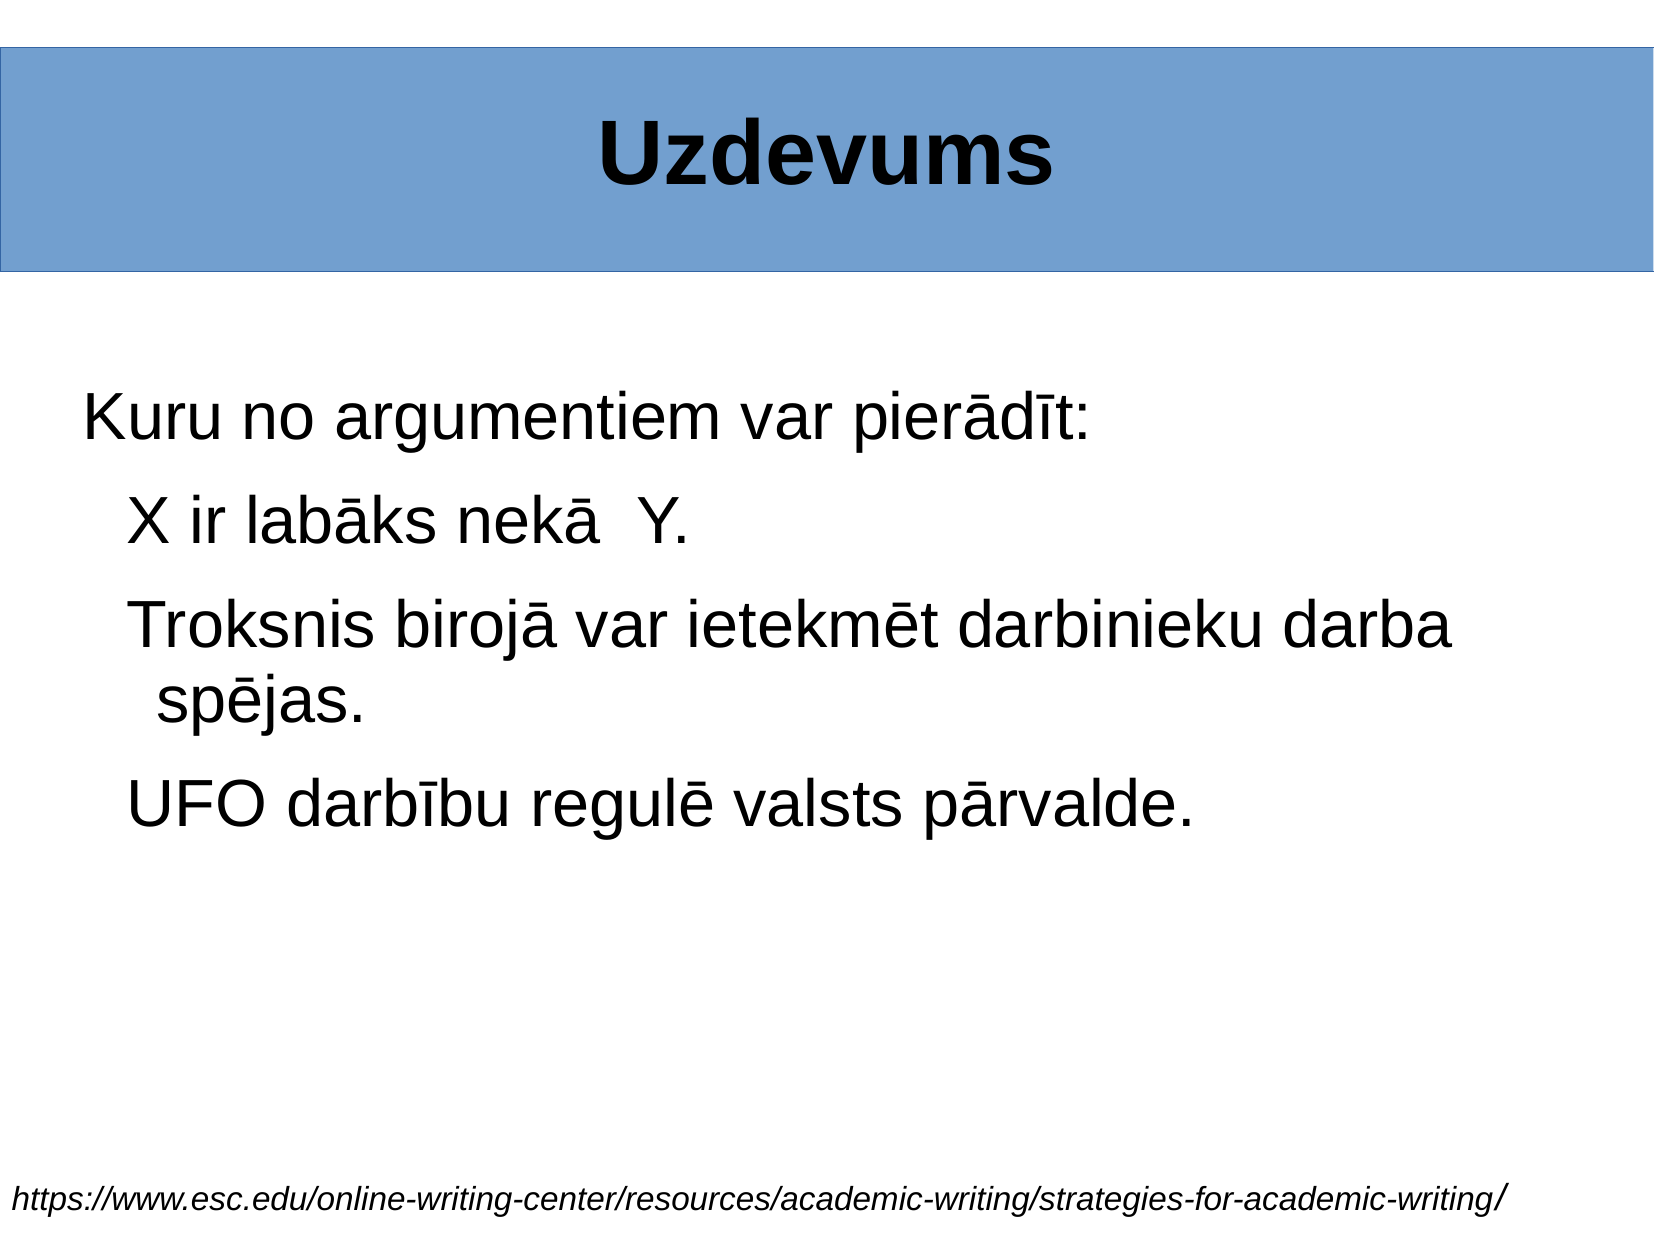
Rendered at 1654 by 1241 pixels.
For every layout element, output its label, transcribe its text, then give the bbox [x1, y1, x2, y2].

list Kuru no argumentiem var pierādīt: X ir labāks nekā Y. Troksnis birojā var ietekmēt darbinieku darba spējas. UFO darbību regulē valsts pārvalde. [82, 378, 1619, 1099]
text_box [0, 47, 1654, 272]
text_box https://www.esc.edu/online-writing-center/resources/academic-writing/strategies-for-academic-writing/ [0, 1169, 1521, 1227]
title Uzdevums [82, 49, 1571, 257]
